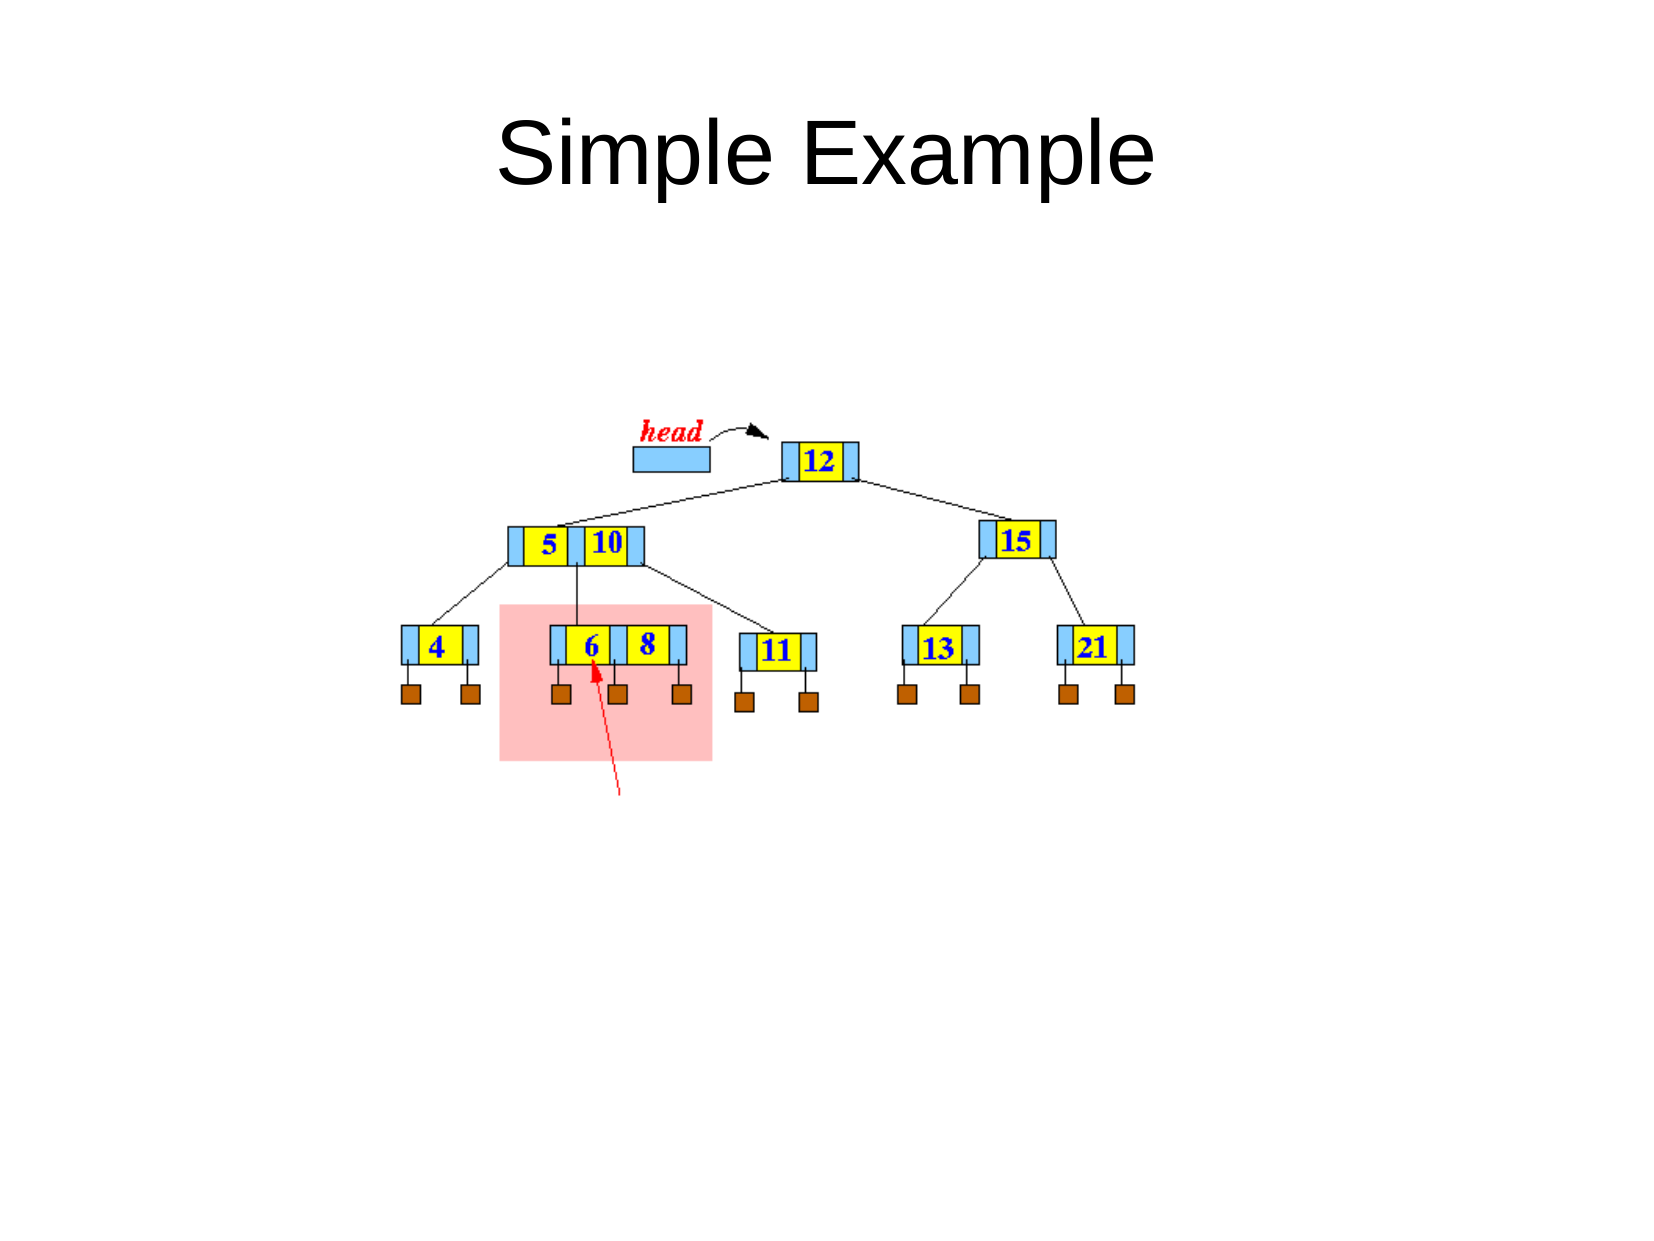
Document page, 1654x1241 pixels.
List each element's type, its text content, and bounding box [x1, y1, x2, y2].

title Simple Example [82, 49, 1571, 257]
picture [373, 412, 1201, 824]
